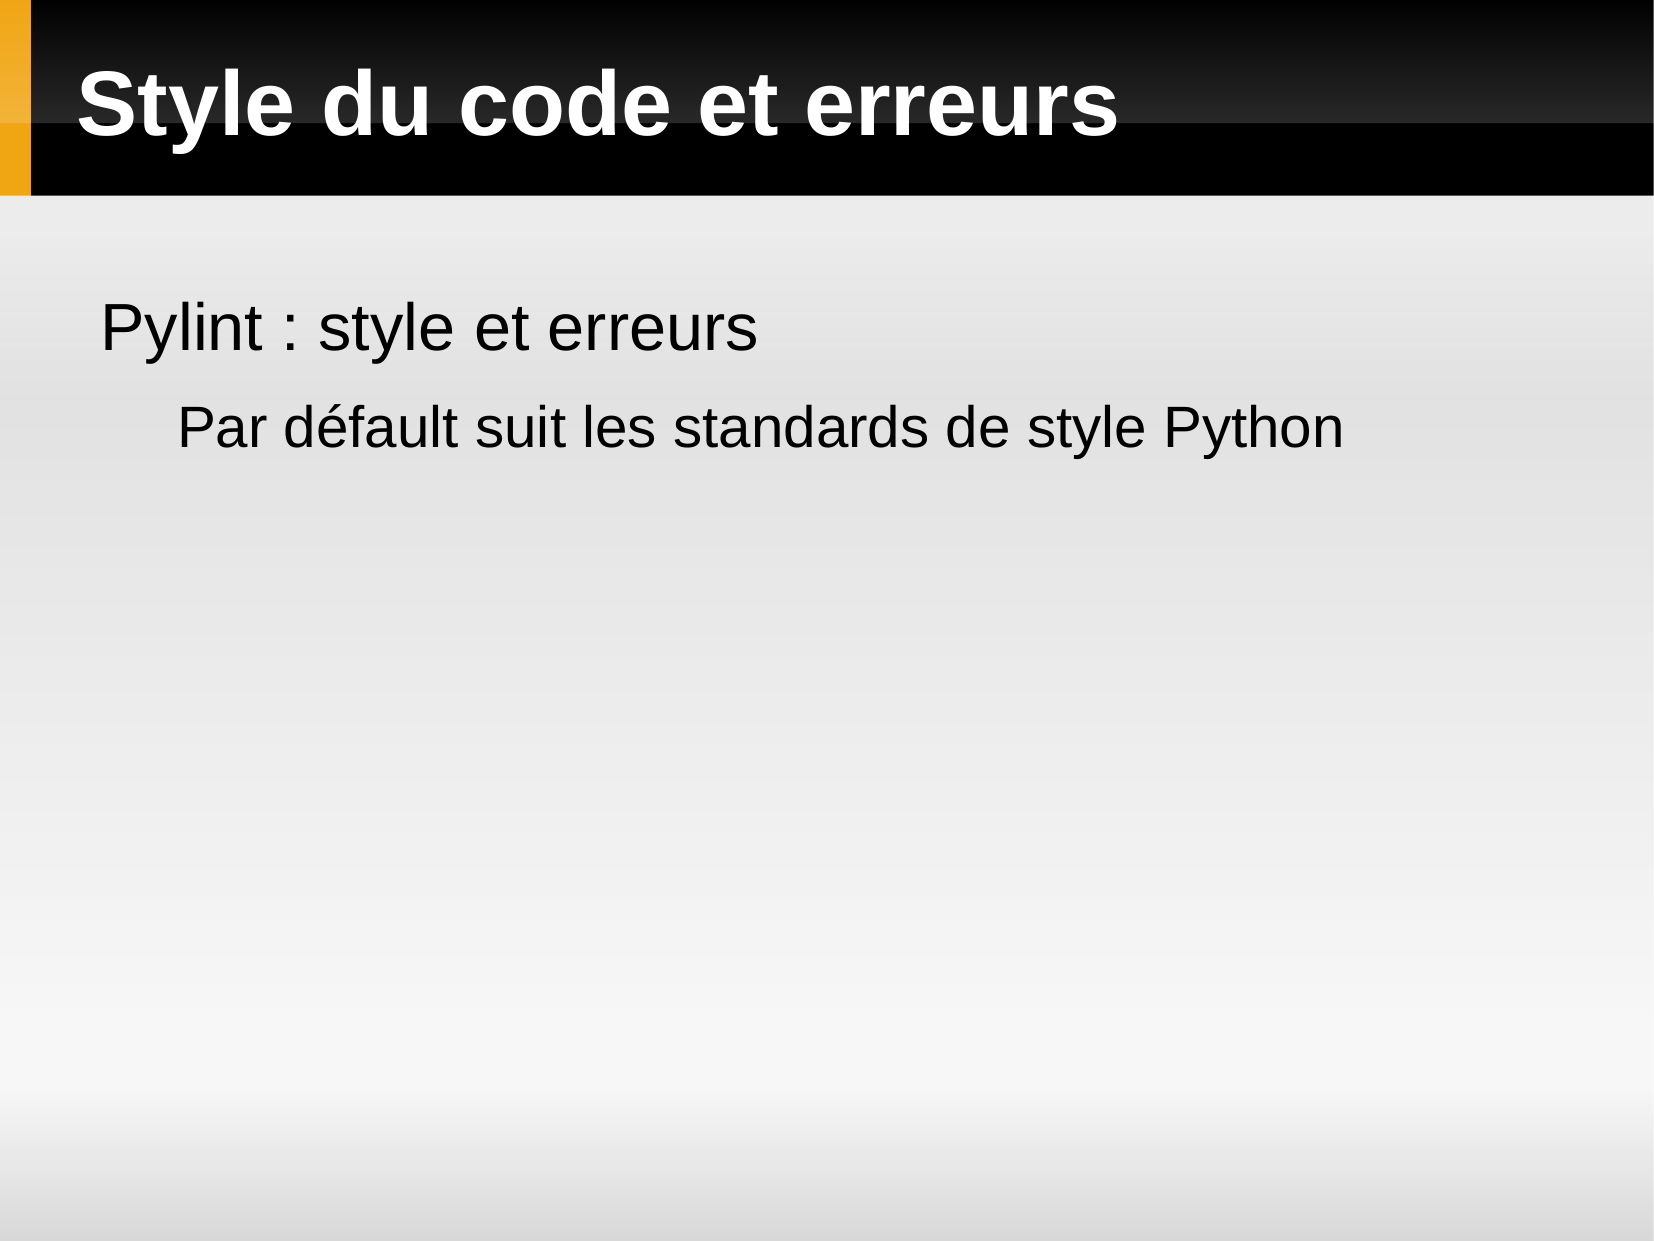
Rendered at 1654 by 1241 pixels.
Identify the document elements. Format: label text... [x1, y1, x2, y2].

list Pylint : style et erreurs Par défault suit les standards de style Python [82, 290, 1571, 1094]
title Style du code et erreurs [76, 7, 1565, 200]
picture [0, 0, 1654, 1241]
